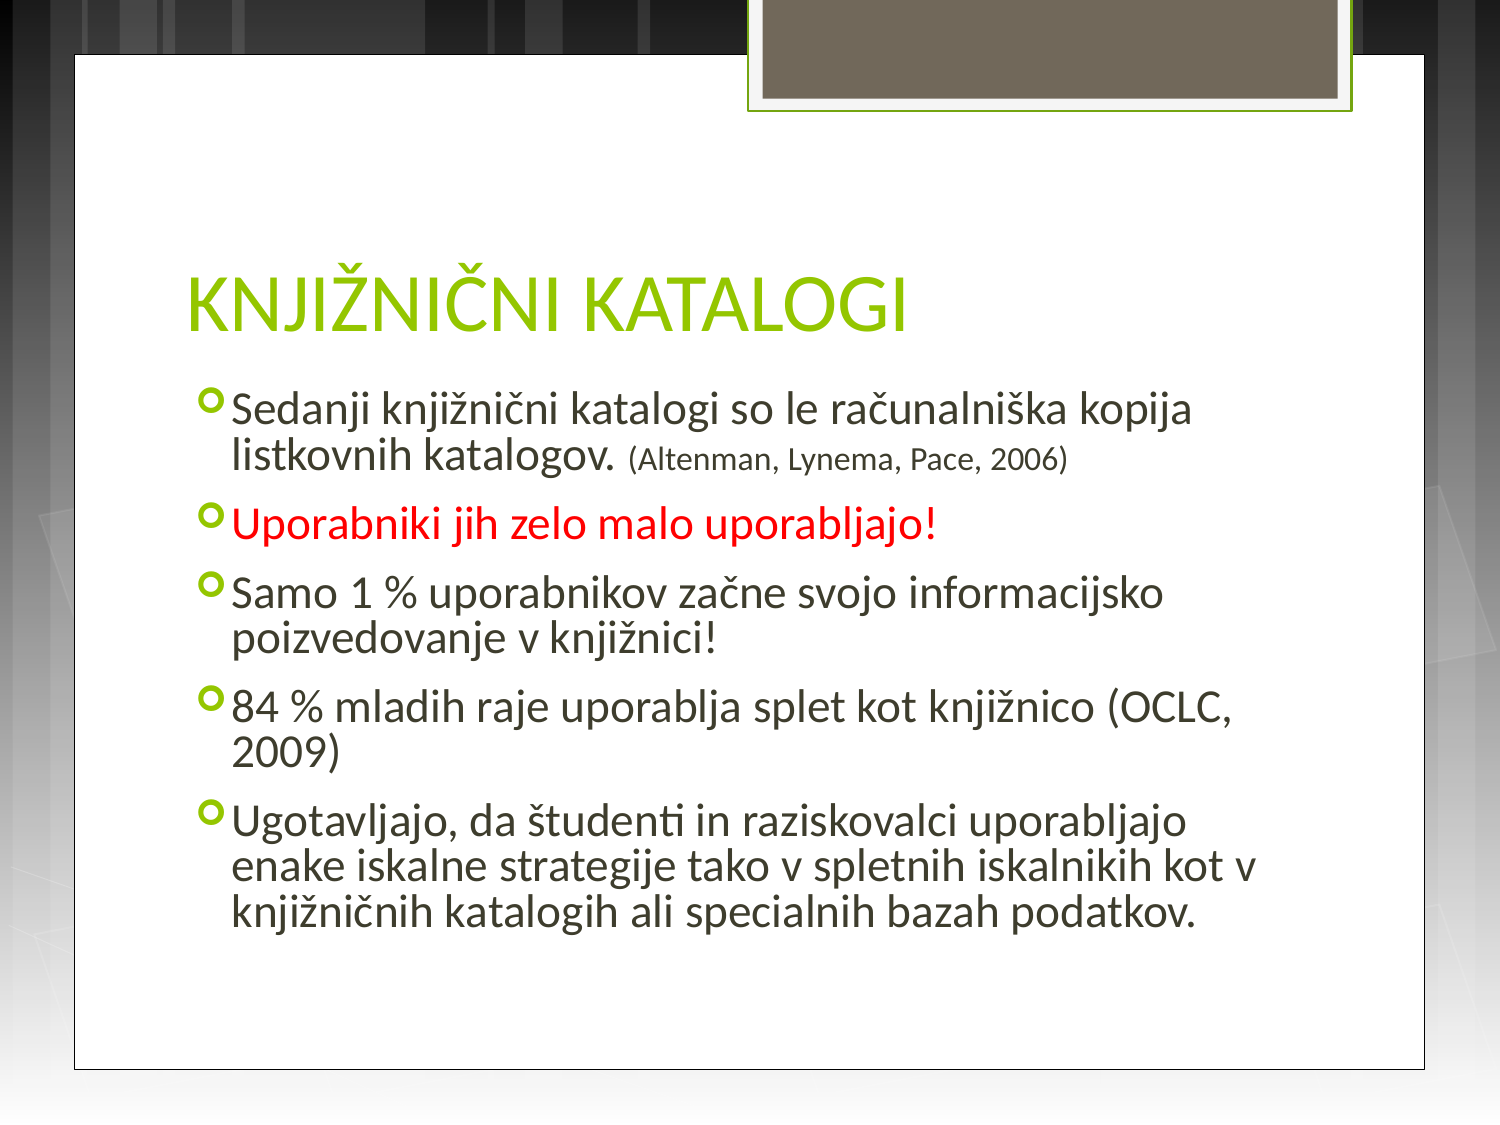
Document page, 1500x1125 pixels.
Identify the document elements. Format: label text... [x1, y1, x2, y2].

title KNJIŽNIČNI KATALOGI [171, 168, 1324, 357]
list Sedanji knjižnični katalogi so le računalniška kopija listkovnih katalogov. (Altenman, Lynema, Pace, 2006) Uporabniki jih zelo malo uporabljajo! Samo 1 % uporabnikov začne svojo informacijsko poizvedovanje v knjižnici! 84 % mladih raje uporablja splet kot knjižnico (OCLC, 2009) Ugotavljajo, da študenti in raziskovalci uporabljajo enake iskalne strategije tako v spletnih iskalnikih kot v knjižničnih katalogih ali specialnih bazah podatkov. [171, 381, 1283, 957]
